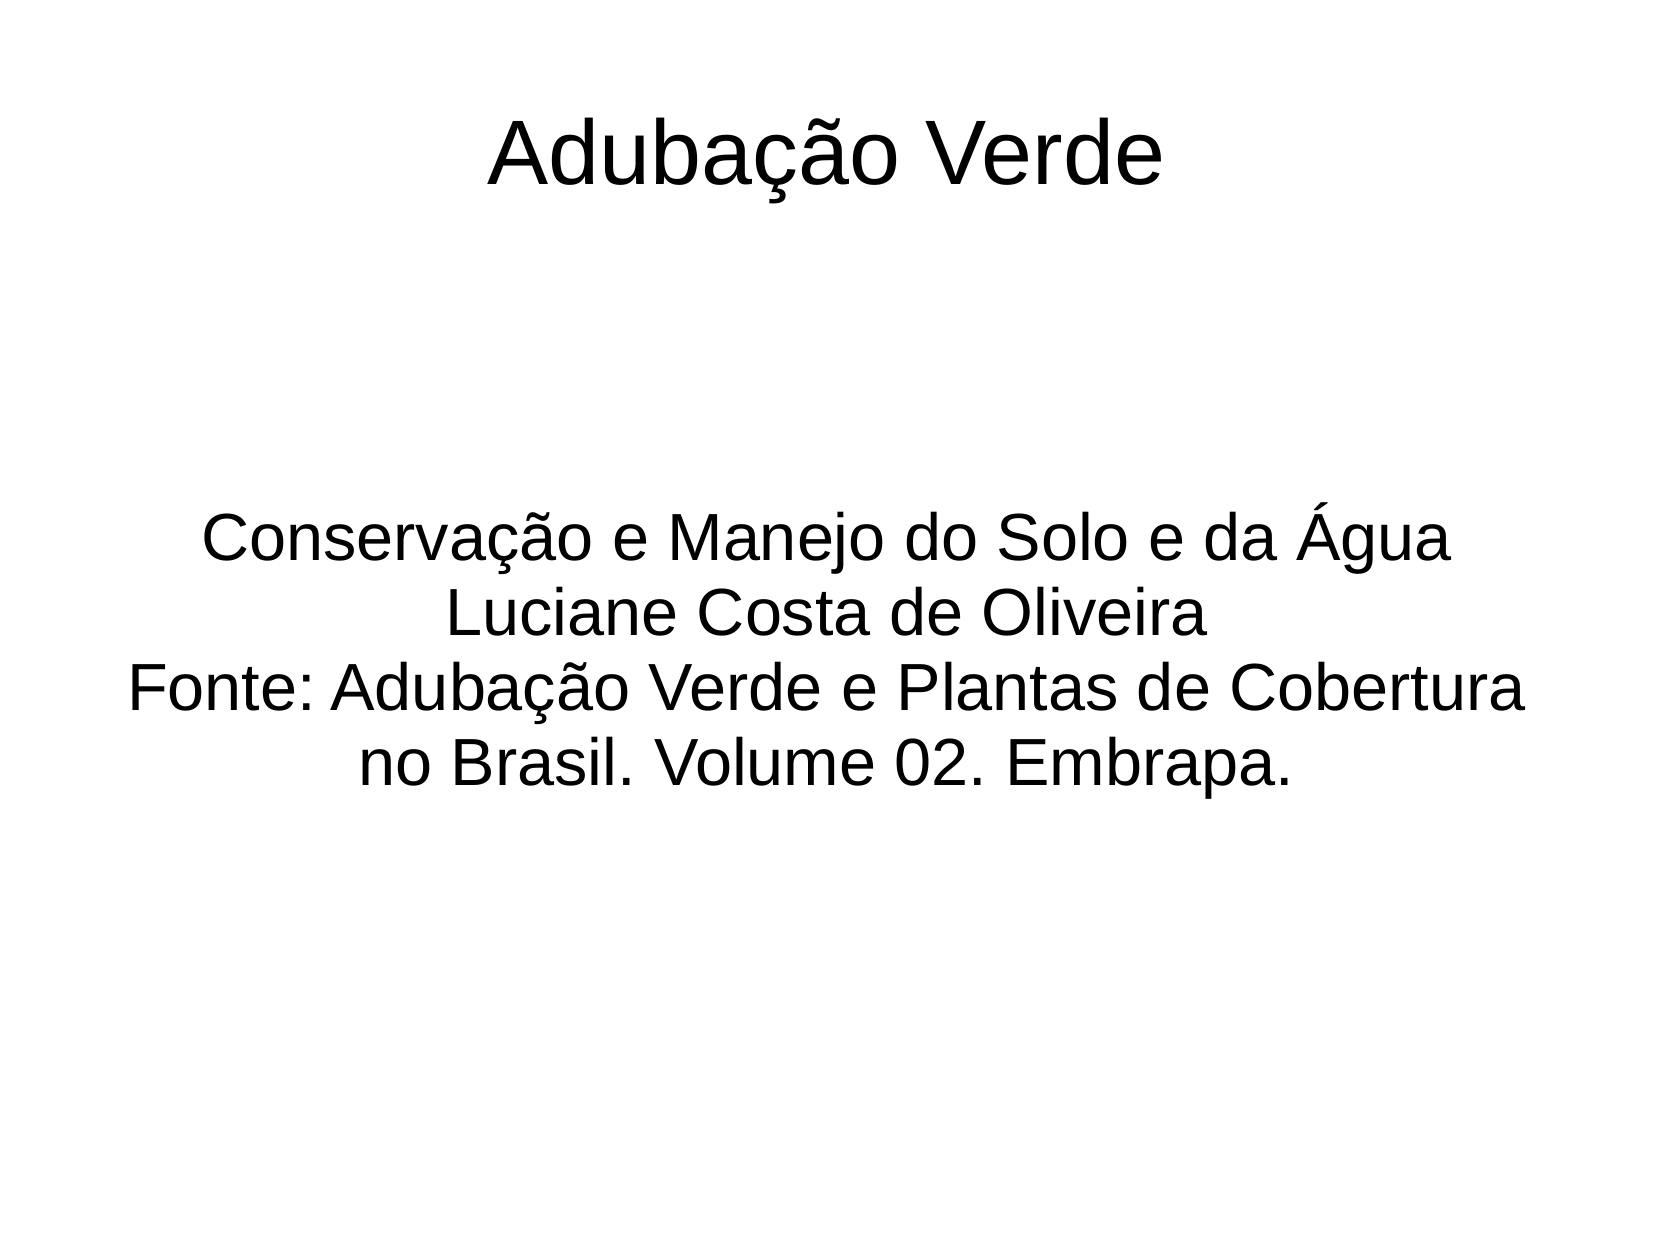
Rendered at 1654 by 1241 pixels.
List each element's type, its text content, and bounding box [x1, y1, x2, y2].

title Adubação Verde [82, 49, 1571, 257]
subtitle Conservação e Manejo do Solo e da Água Luciane Costa de Oliveira Fonte: Adubação Verde e Plantas de Cobertura no Brasil. Volume 02. Embrapa. [82, 290, 1571, 1010]
